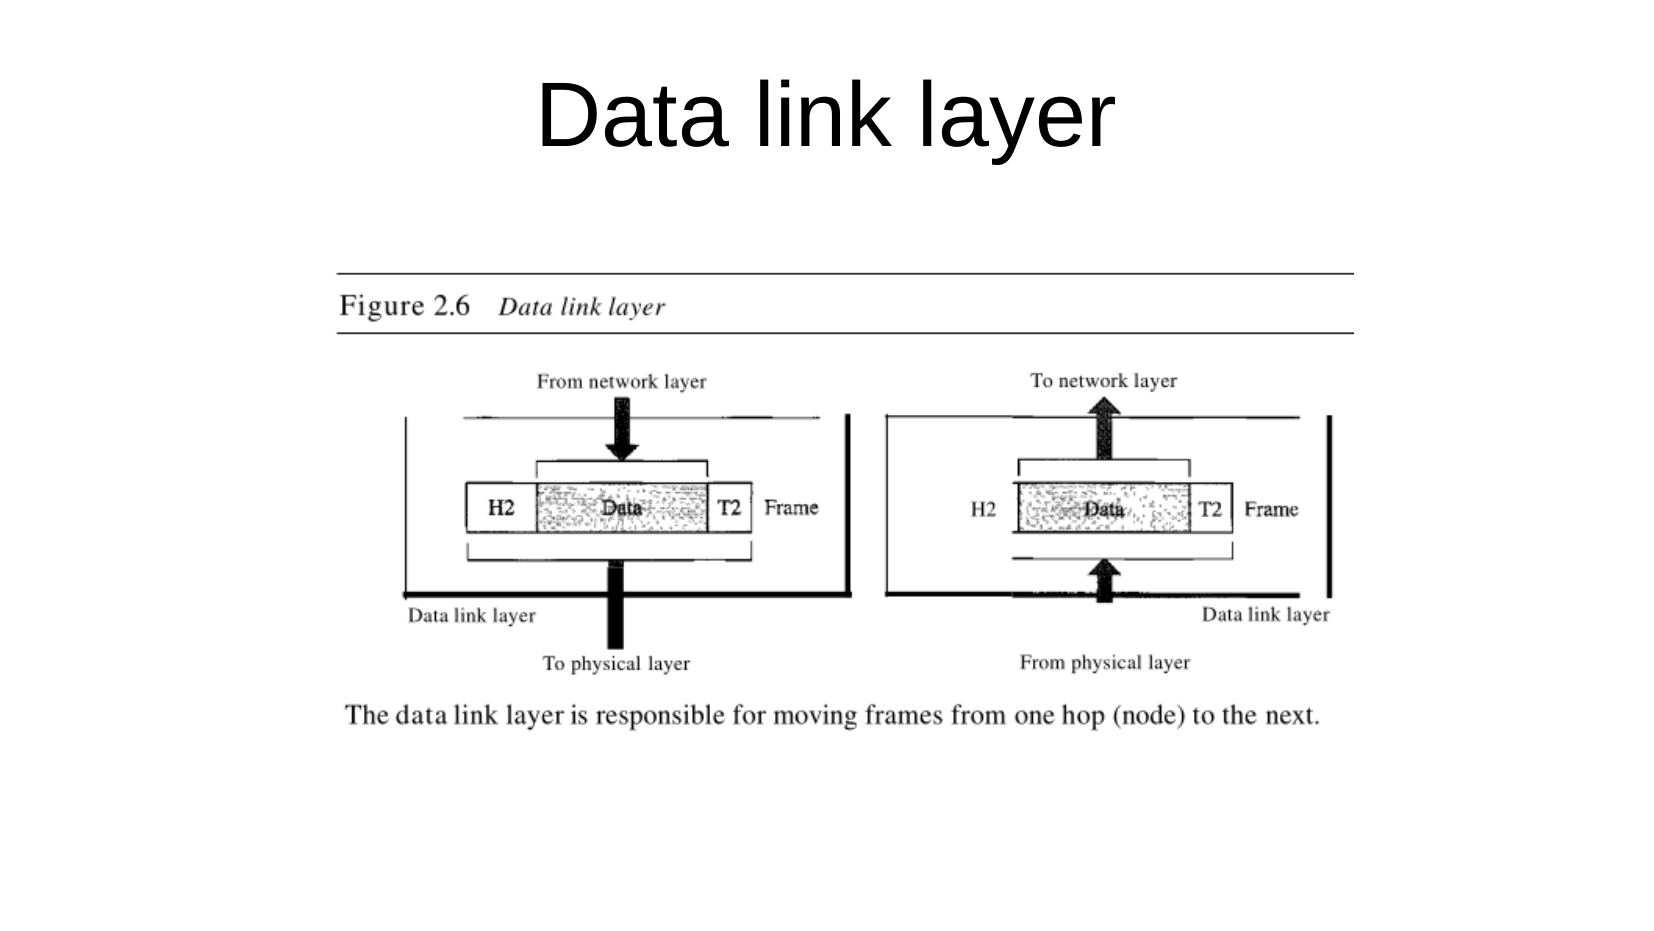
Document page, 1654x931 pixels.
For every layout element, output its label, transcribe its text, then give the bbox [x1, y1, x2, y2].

title Data link layer [82, 37, 1571, 193]
picture [313, 253, 1354, 739]
